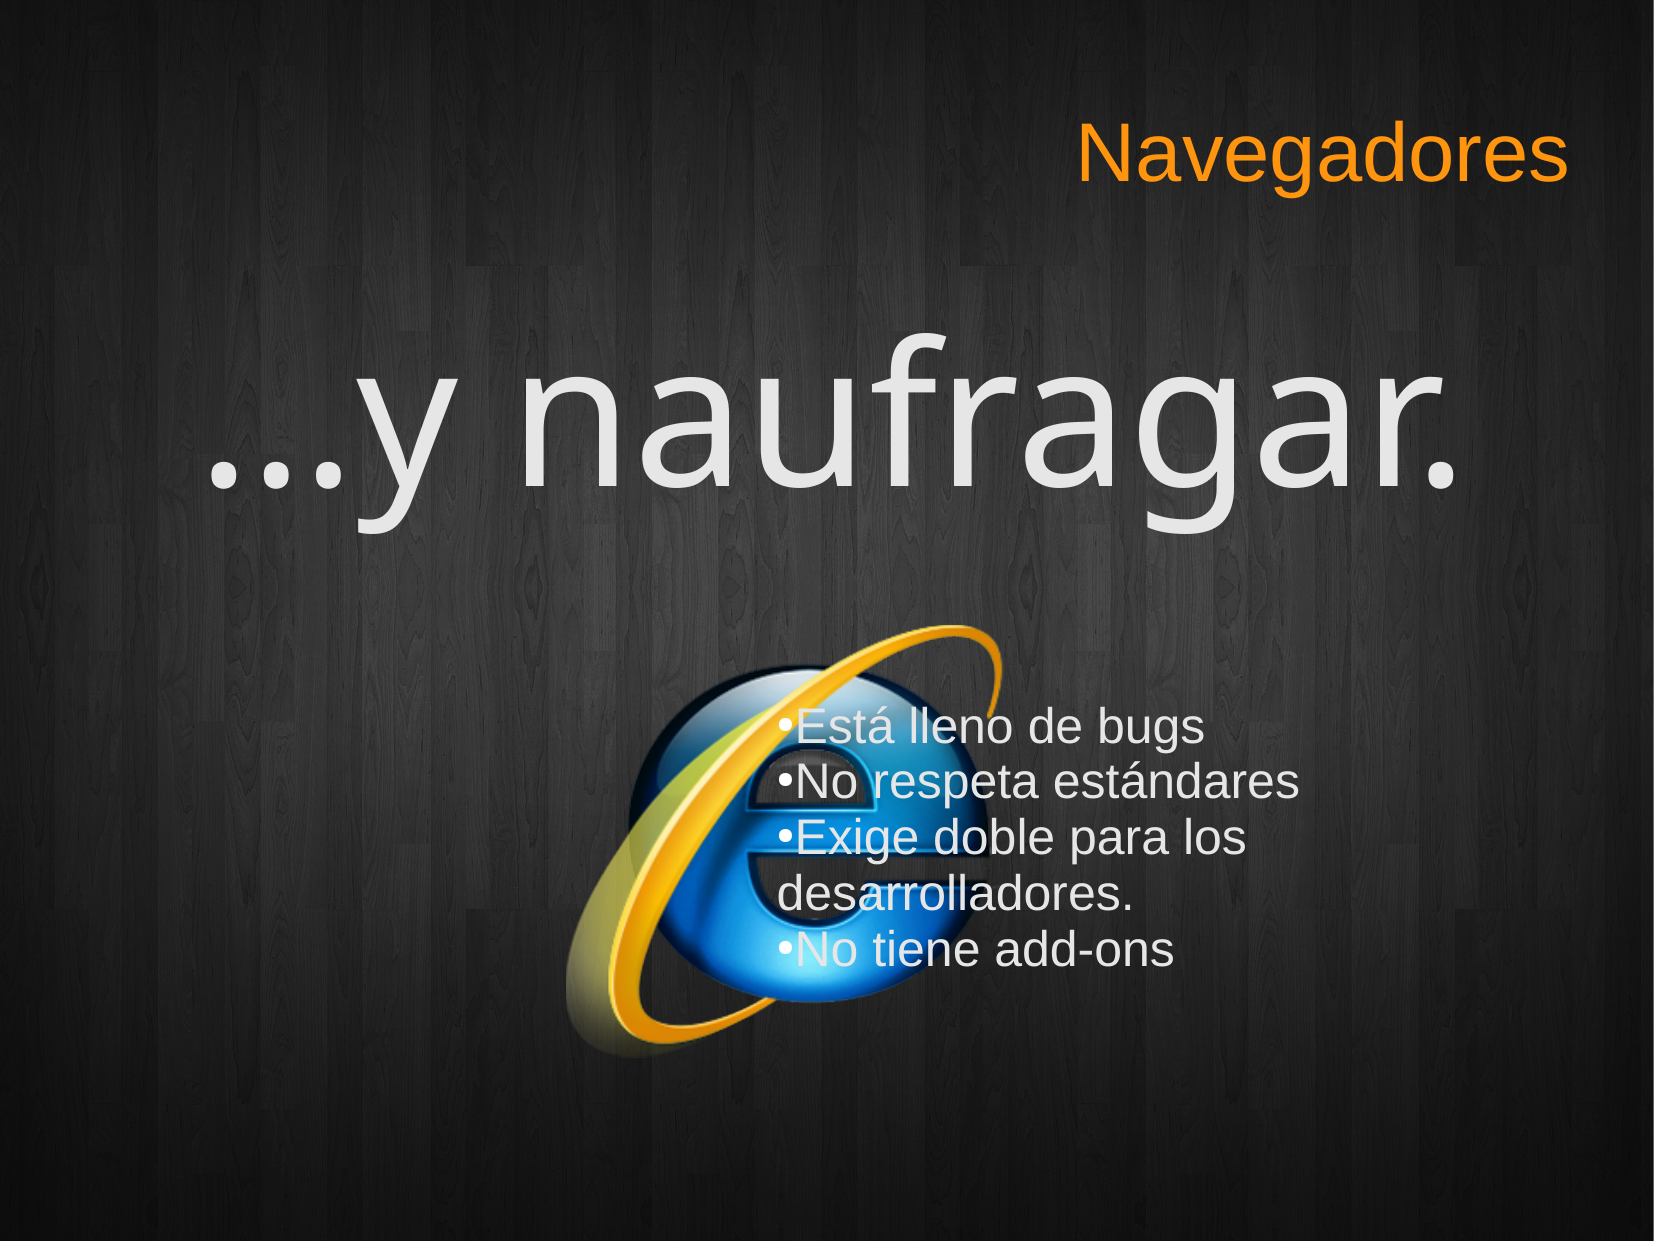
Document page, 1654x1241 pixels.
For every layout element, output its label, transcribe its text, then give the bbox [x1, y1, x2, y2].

text_box Está lleno de bugs No respeta estándares Exige doble para los desarrolladores. No tiene add-ons [761, 690, 1474, 1111]
title Navegadores [82, 56, 1571, 250]
text_box …y naufragar. [183, 265, 1601, 621]
picture [0, 0, 1654, 1241]
